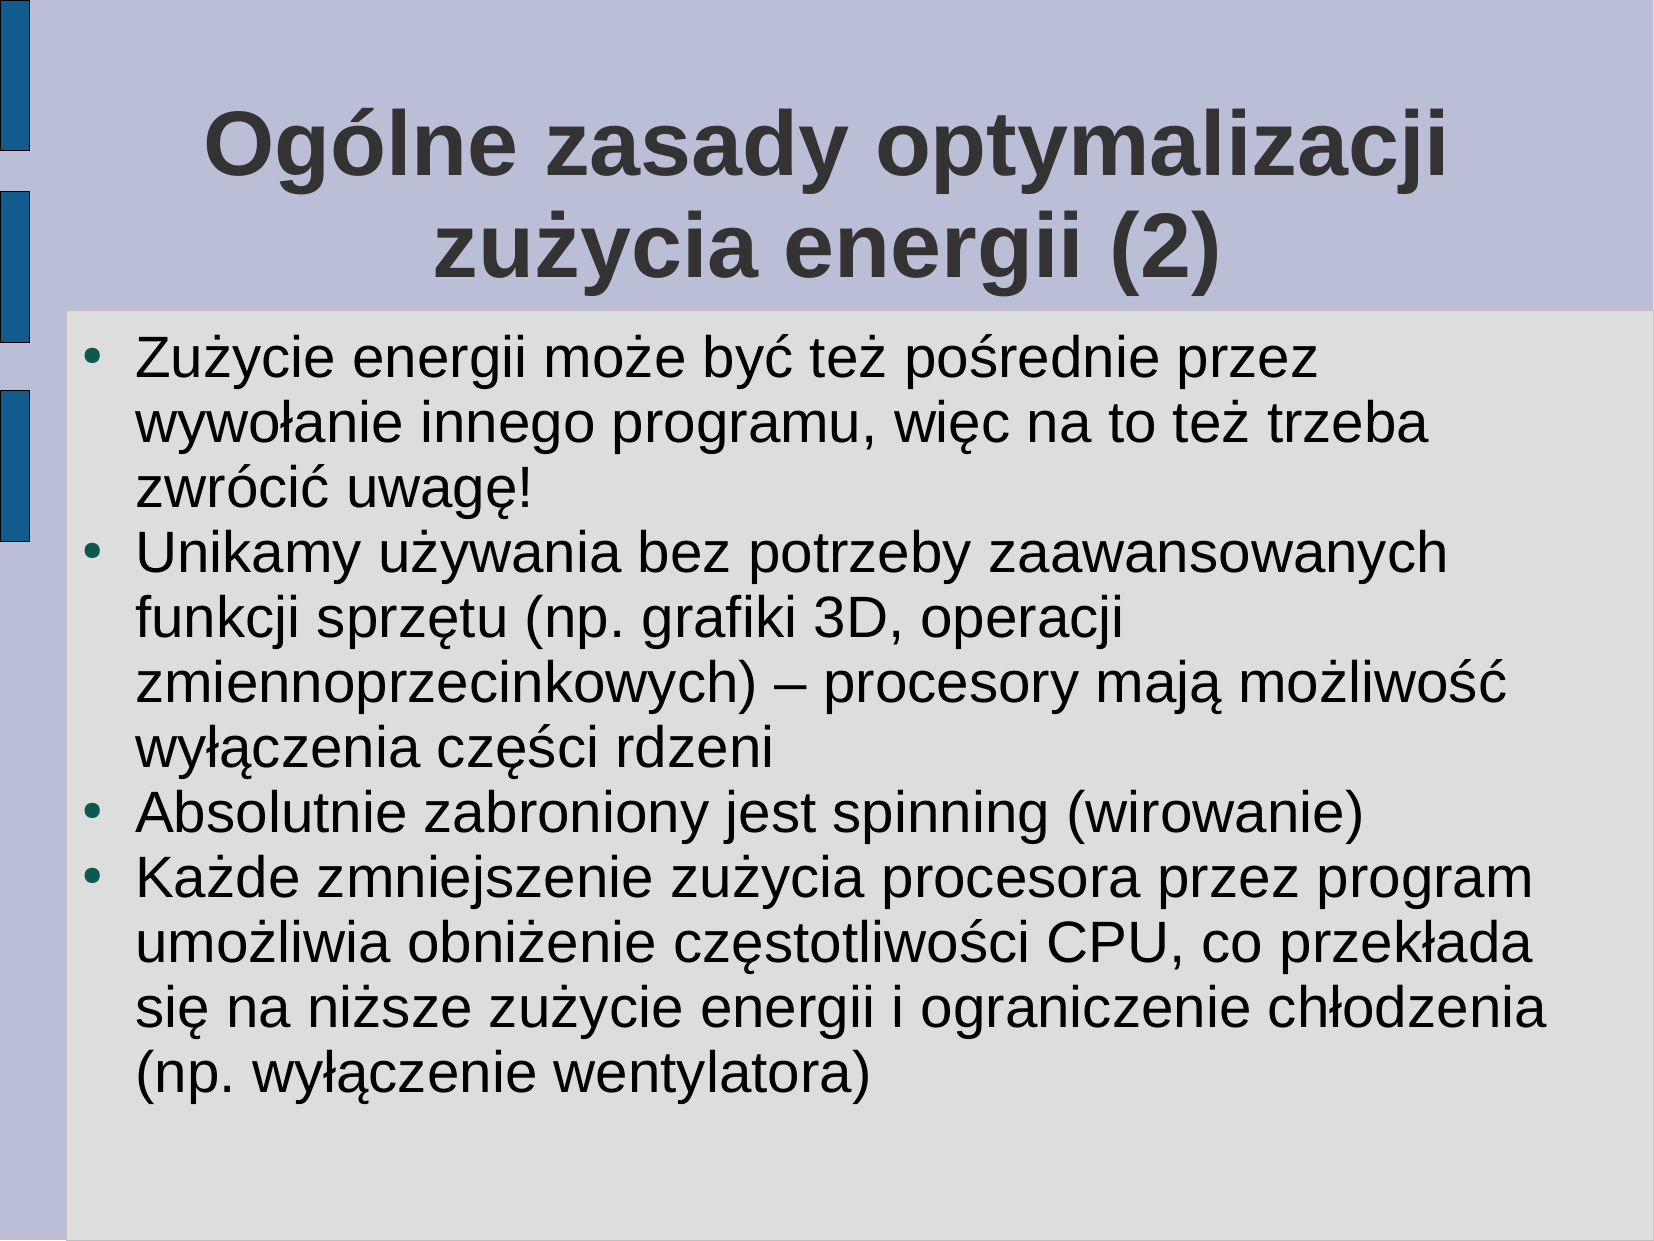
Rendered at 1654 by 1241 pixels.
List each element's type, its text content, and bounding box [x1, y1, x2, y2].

title Ogólne zasady optymalizacji zużycia energii (2) [121, 91, 1534, 299]
list Zużycie energii może być też pośrednie przez wywołanie innego programu, więc na to też trzeba zwrócić uwagę! Unikamy używania bez potrzeby zaawansowanych funkcji sprzętu (np. grafiki 3D, operacji zmiennoprzecinkowych) – procesory mają możliwość wyłączenia części rdzeni Absolutnie zabroniony jest spinning (wirowanie) Każde zmniejszenie zużycia procesora przez program umożliwia obniżenie częstotliwości CPU, co przekłada się na niższe zużycie energii i ograniczenie chłodzenia (np. wyłączenie wentylatora) [64, 324, 1565, 1241]
